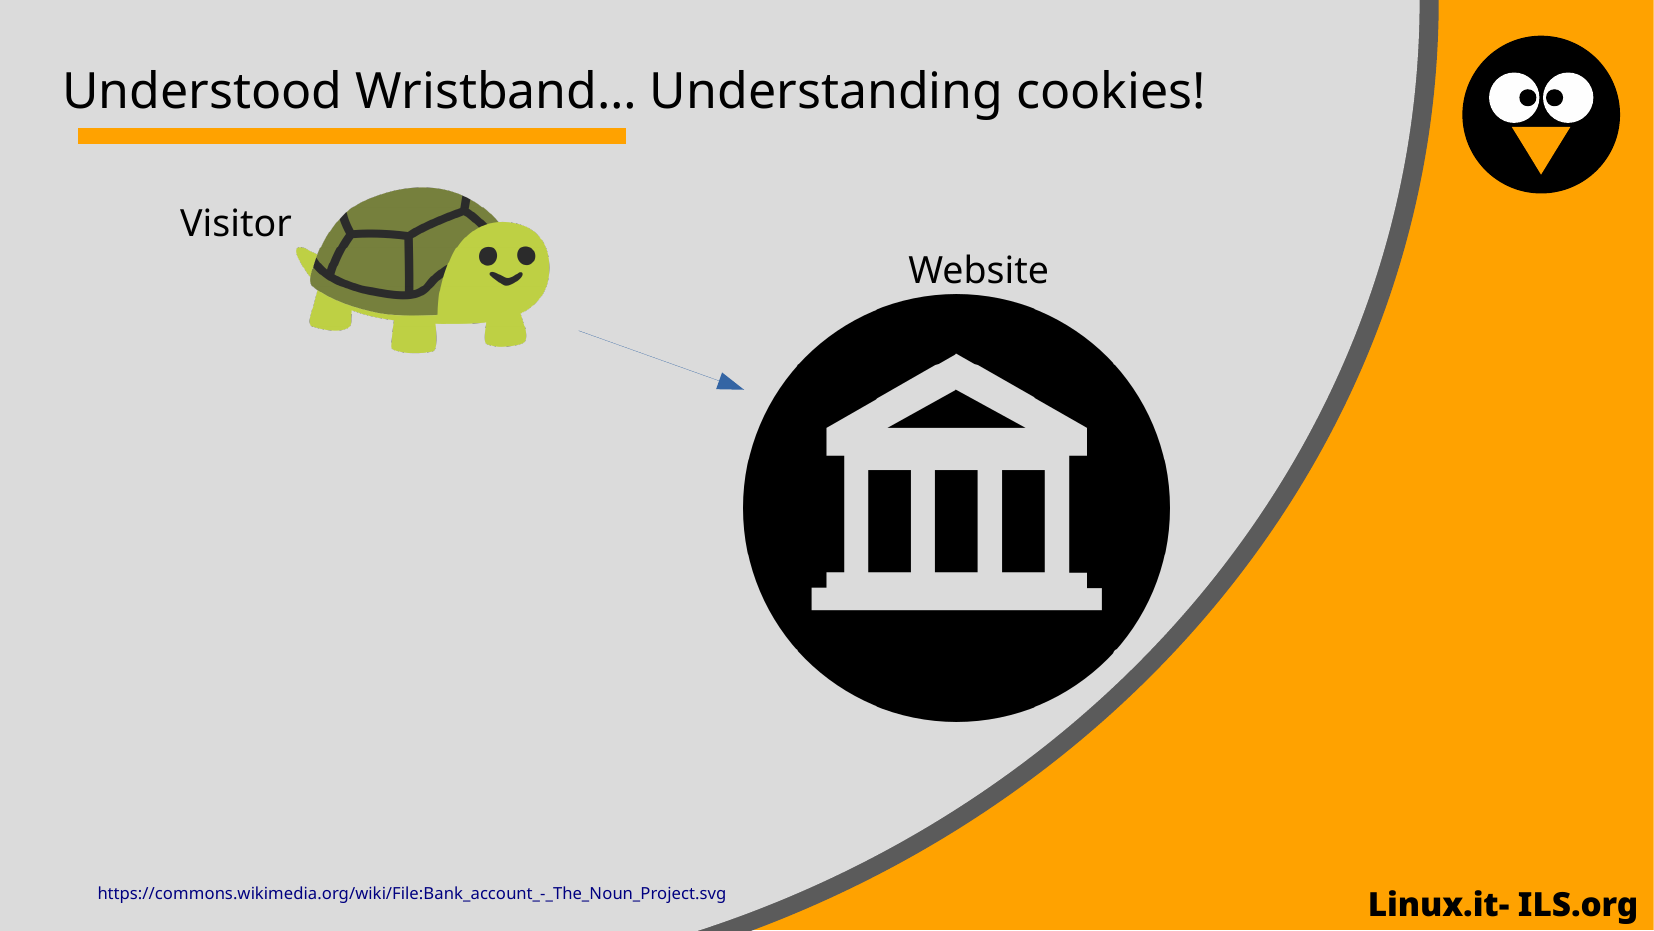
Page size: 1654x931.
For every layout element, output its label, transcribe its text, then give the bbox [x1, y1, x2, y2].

text_box Understood Wristband… Understanding cookies! [47, 47, 1394, 180]
text_box Linux.it- ILS.org [1346, 874, 1654, 927]
picture [295, 129, 550, 367]
text_box Website [893, 236, 1066, 296]
text_box https://commons.wikimedia.org/wiki/File:Bank_account_-_The_Noun_Project.svg [82, 874, 1217, 909]
text_box Visitor [165, 189, 303, 249]
picture [719, 270, 1193, 745]
